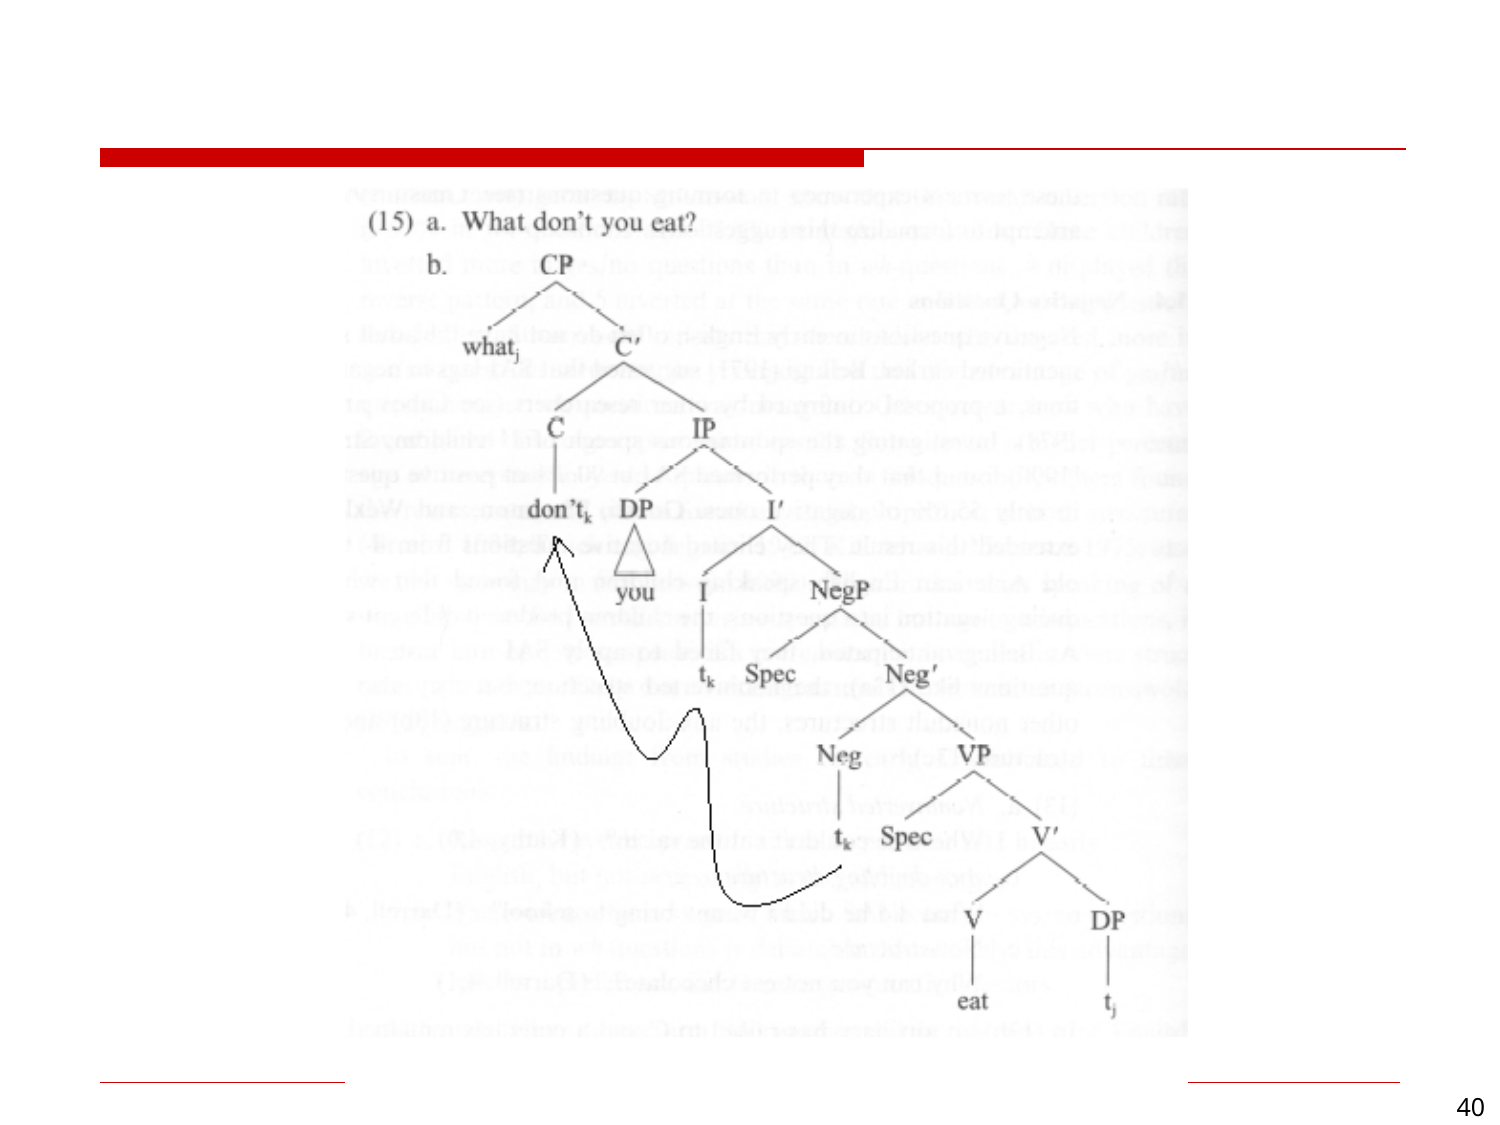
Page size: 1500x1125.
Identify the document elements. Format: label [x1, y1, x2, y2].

picture [345, 185, 1188, 1087]
